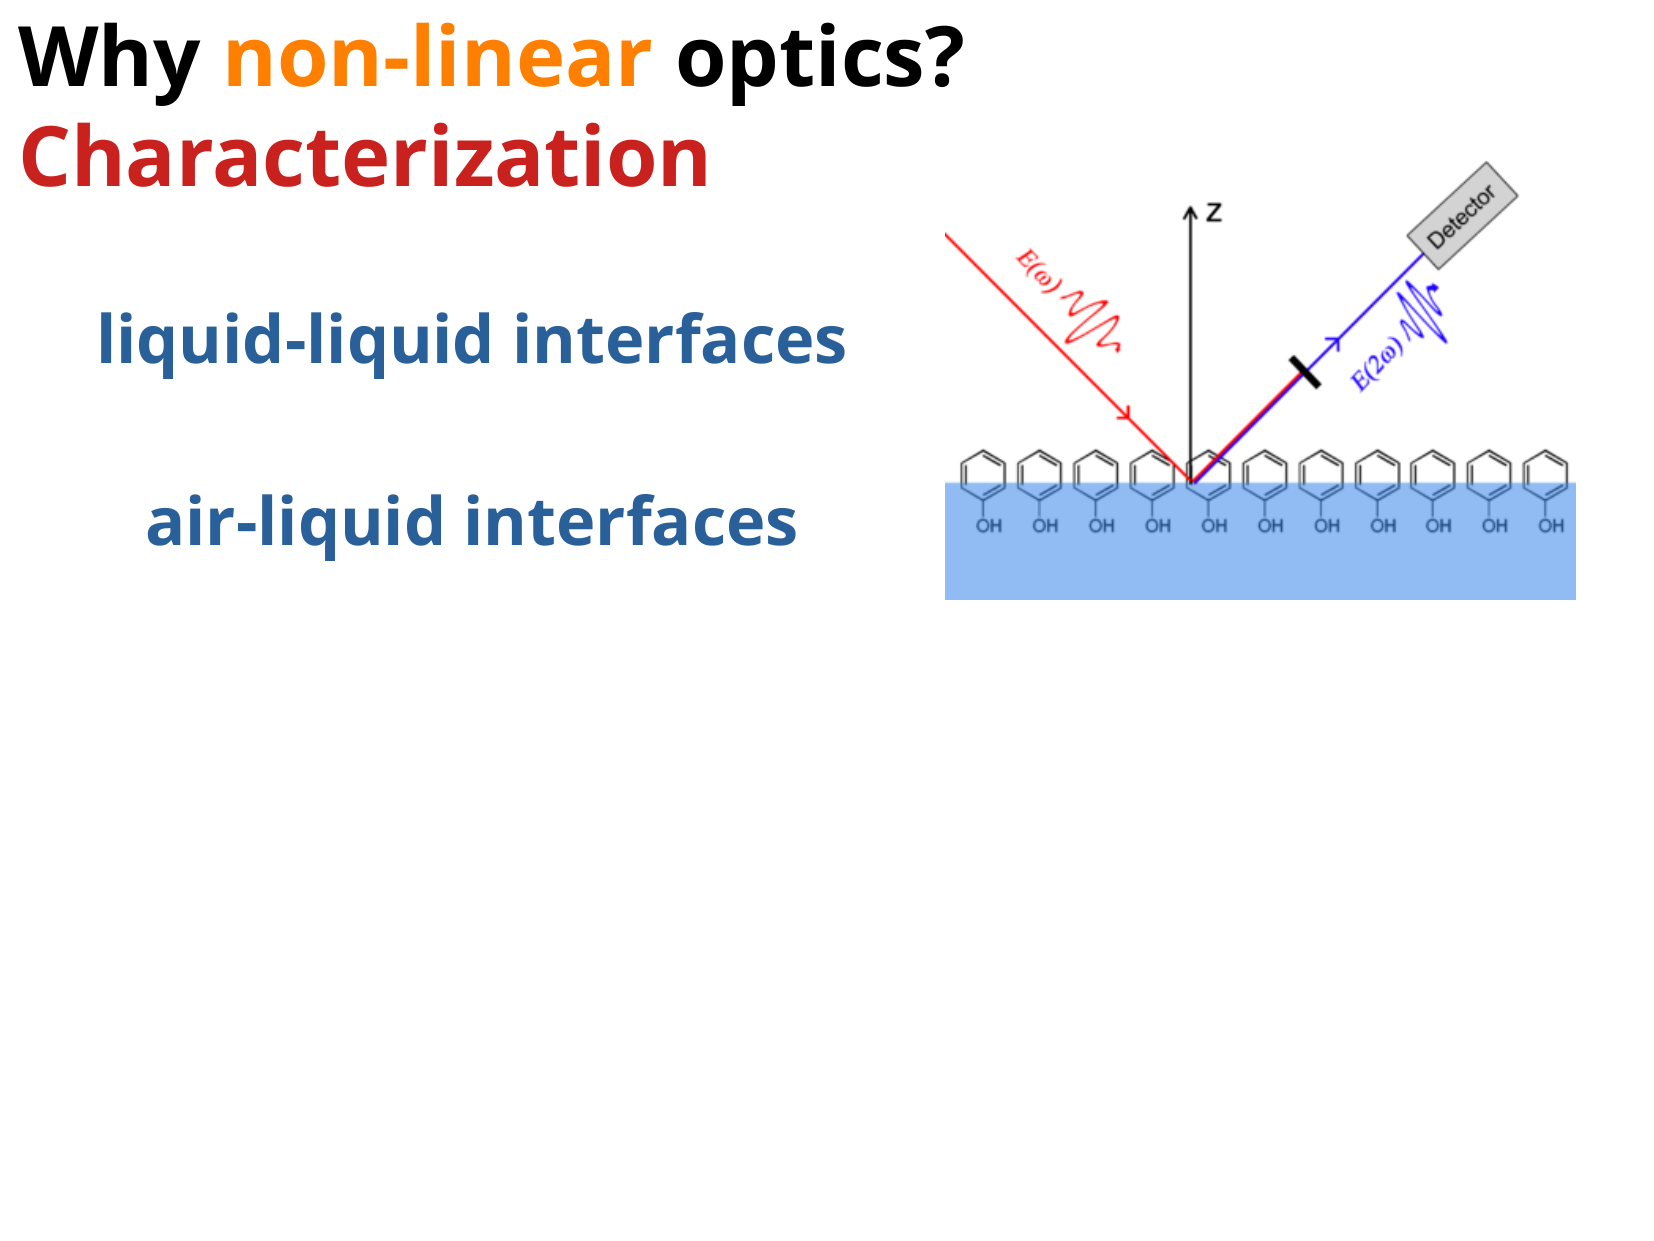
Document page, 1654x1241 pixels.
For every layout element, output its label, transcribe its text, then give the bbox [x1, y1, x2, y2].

title Why non-linear optics? Characterization [3, 0, 1654, 121]
text_box liquid-liquid interfaces air-liquid interfaces [30, 285, 916, 501]
picture [945, 152, 1576, 601]
